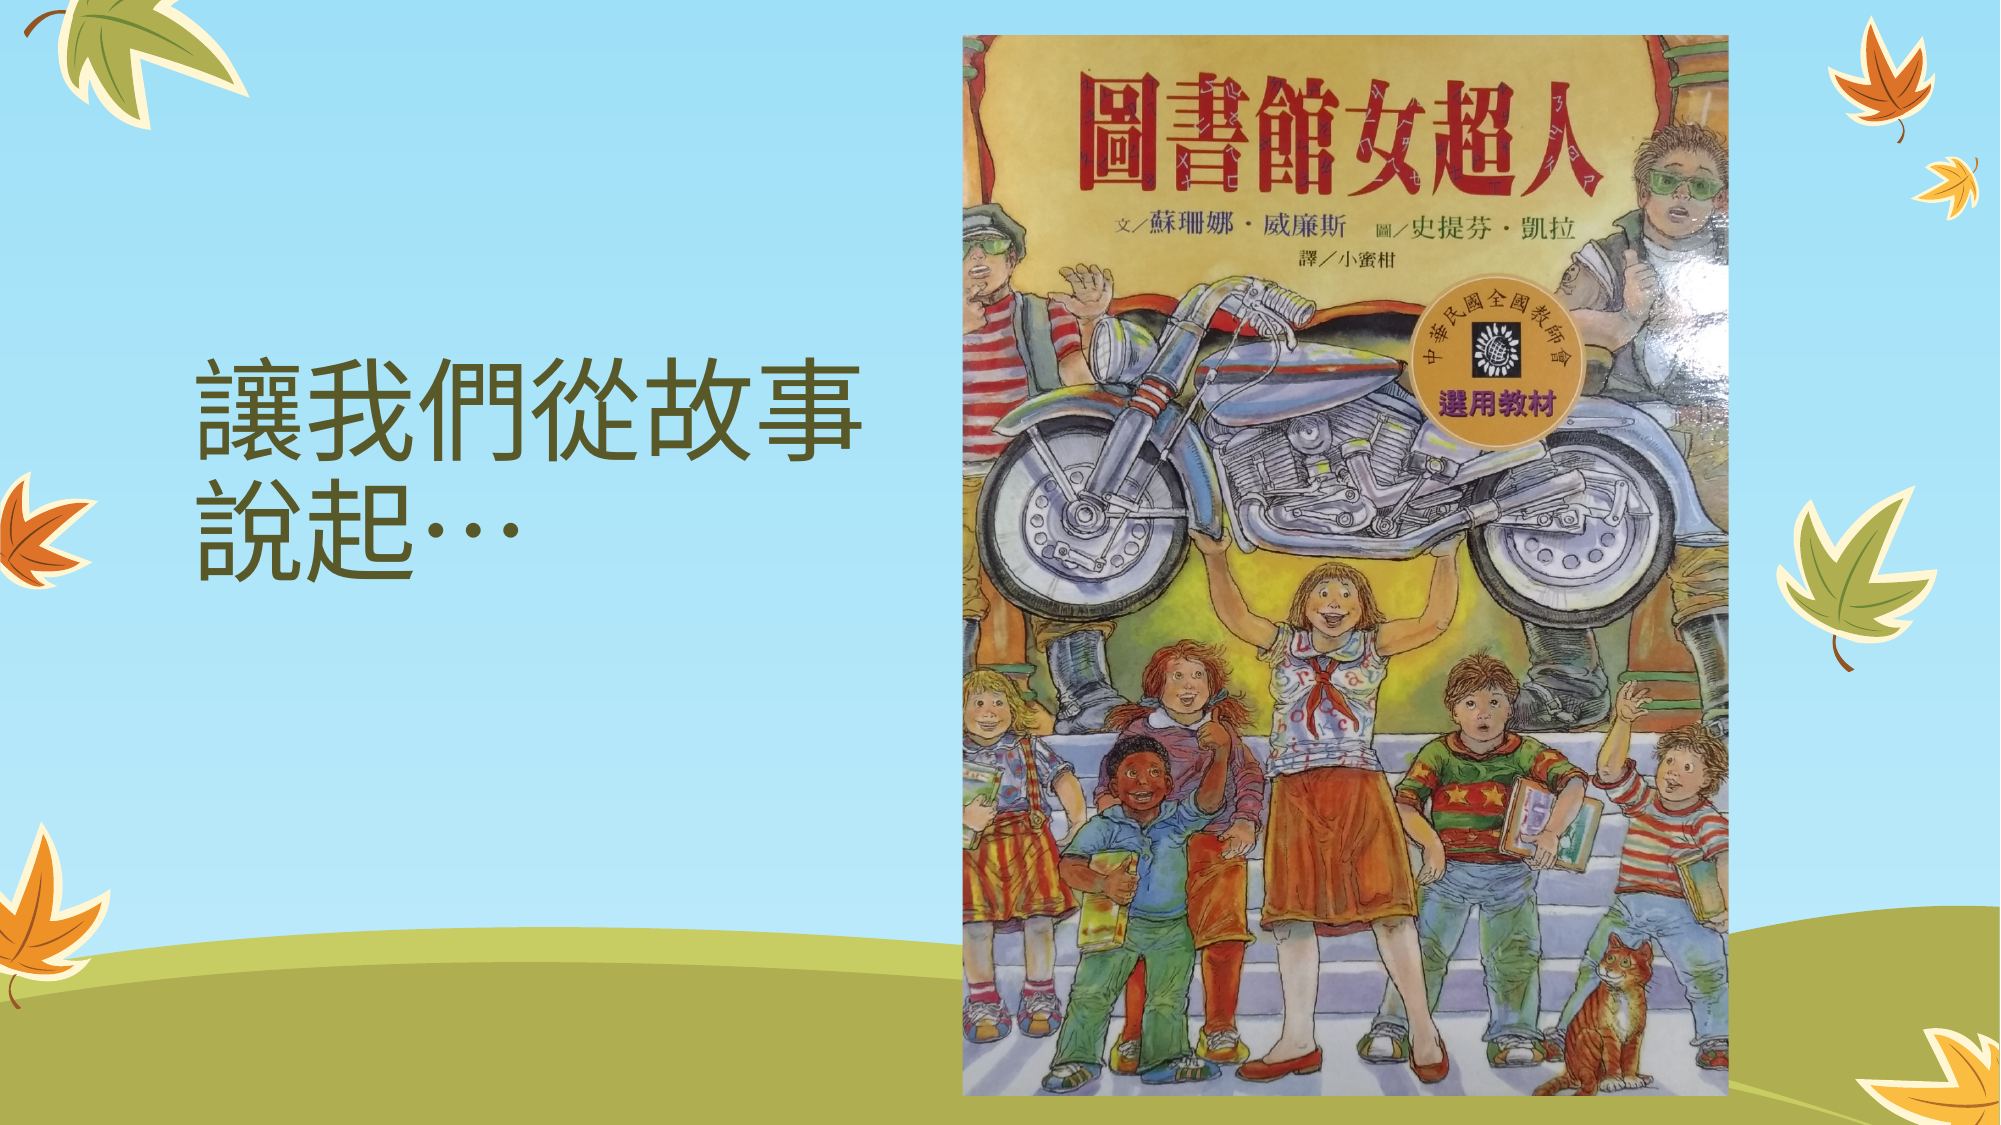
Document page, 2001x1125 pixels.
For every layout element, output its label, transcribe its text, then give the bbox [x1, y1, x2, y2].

title 讓我們從故事說起… [177, 347, 928, 551]
picture [962, 35, 1729, 1096]
